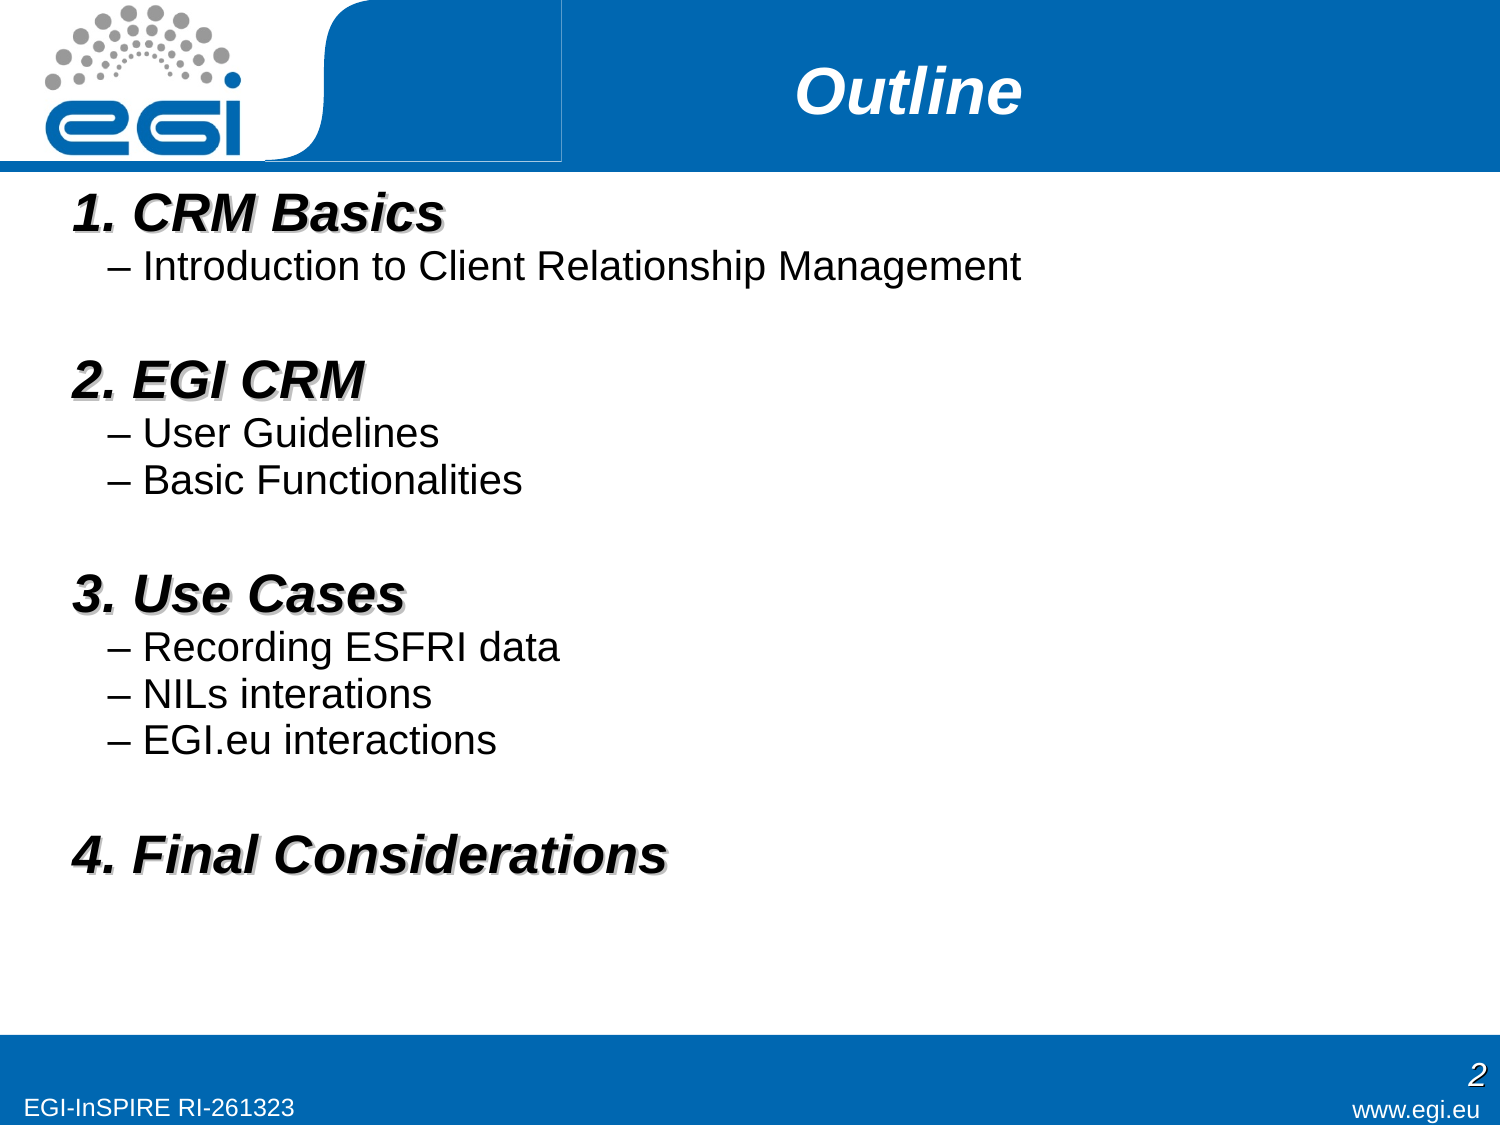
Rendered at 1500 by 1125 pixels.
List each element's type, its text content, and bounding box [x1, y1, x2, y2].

text_box Outline [309, 40, 1500, 136]
text_box 1. CRM Basics – Introduction to Client Relationship Management 2. EGI CRM – User Guidelines – Basic Functionalities 3. Use Cases – Recording ESFRI data – NILs interations – EGI.eu interactions 4. Final Considerations [22, 174, 1475, 1028]
picture [0, 0, 265, 161]
